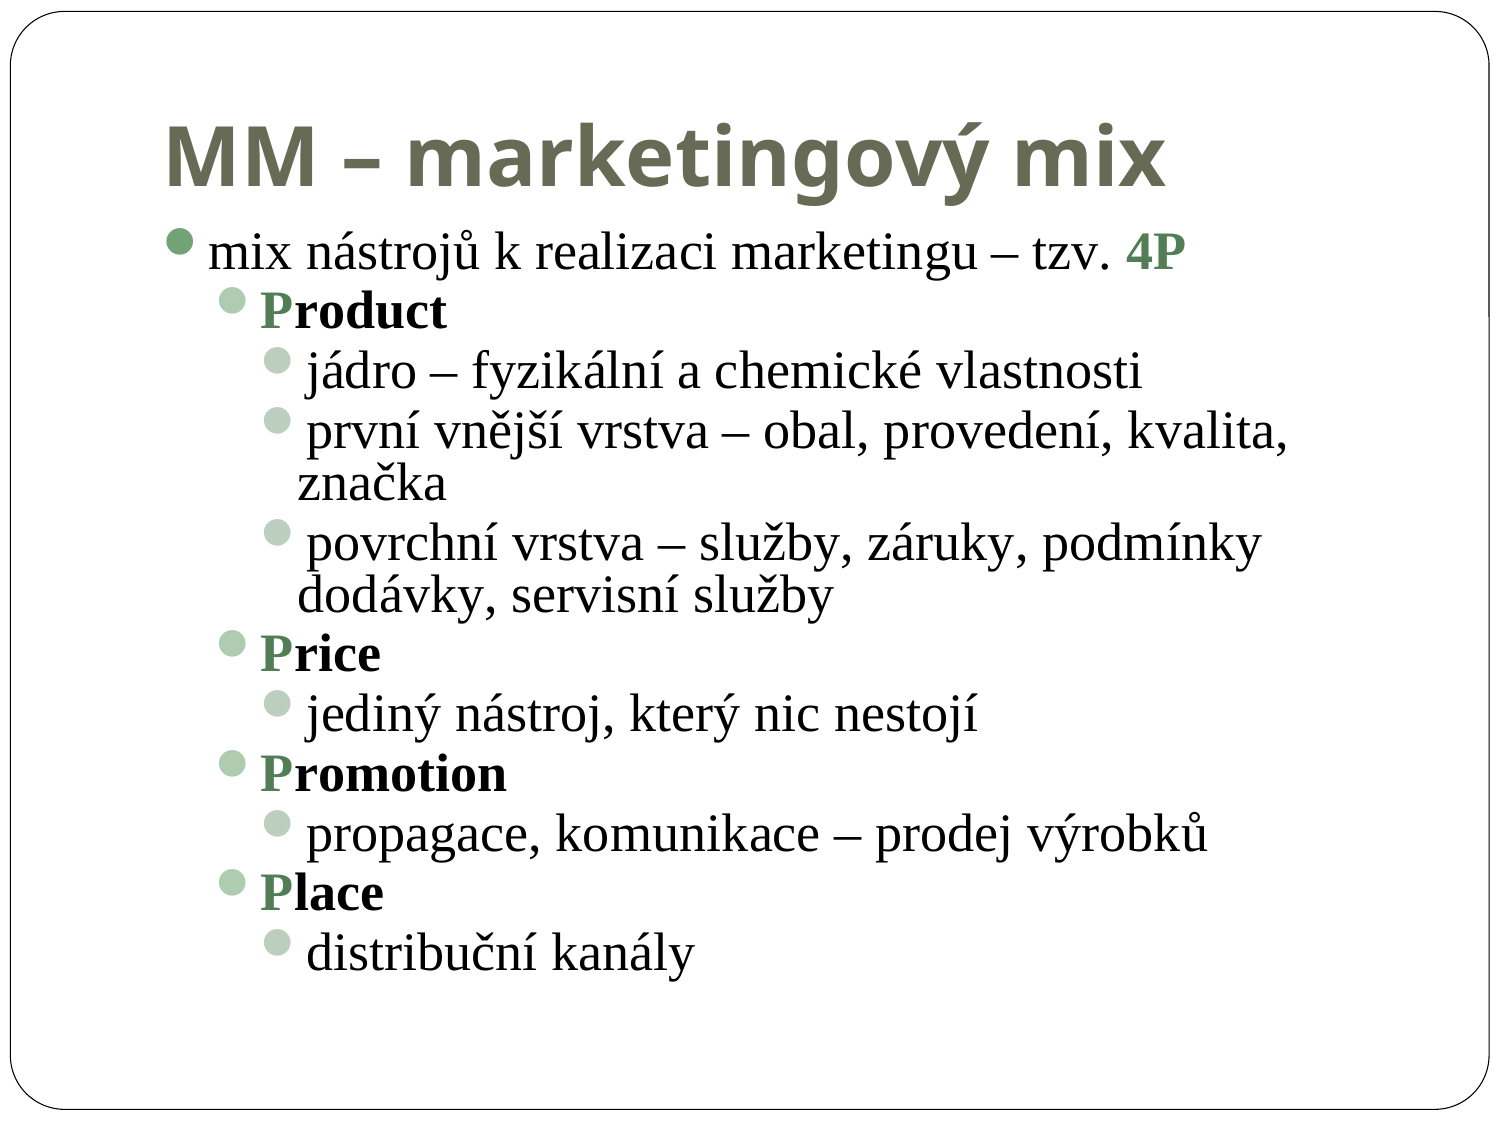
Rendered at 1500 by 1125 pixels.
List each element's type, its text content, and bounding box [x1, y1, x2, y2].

list mix nástrojů k realizaci marketingu – tzv. 4P Product jádro – fyzikální a chemické vlastnosti první vnější vrstva – obal, provedení, kvalita, značka povrchní vrstva – služby, záruky, podmínky dodávky, servisní služby Price jediný nástroj, který nic nestojí Promotion propagace, komunikace – prodej výrobků Place distribuční kanály [147, 220, 1423, 1109]
title MM – marketingový mix [147, 30, 1423, 219]
